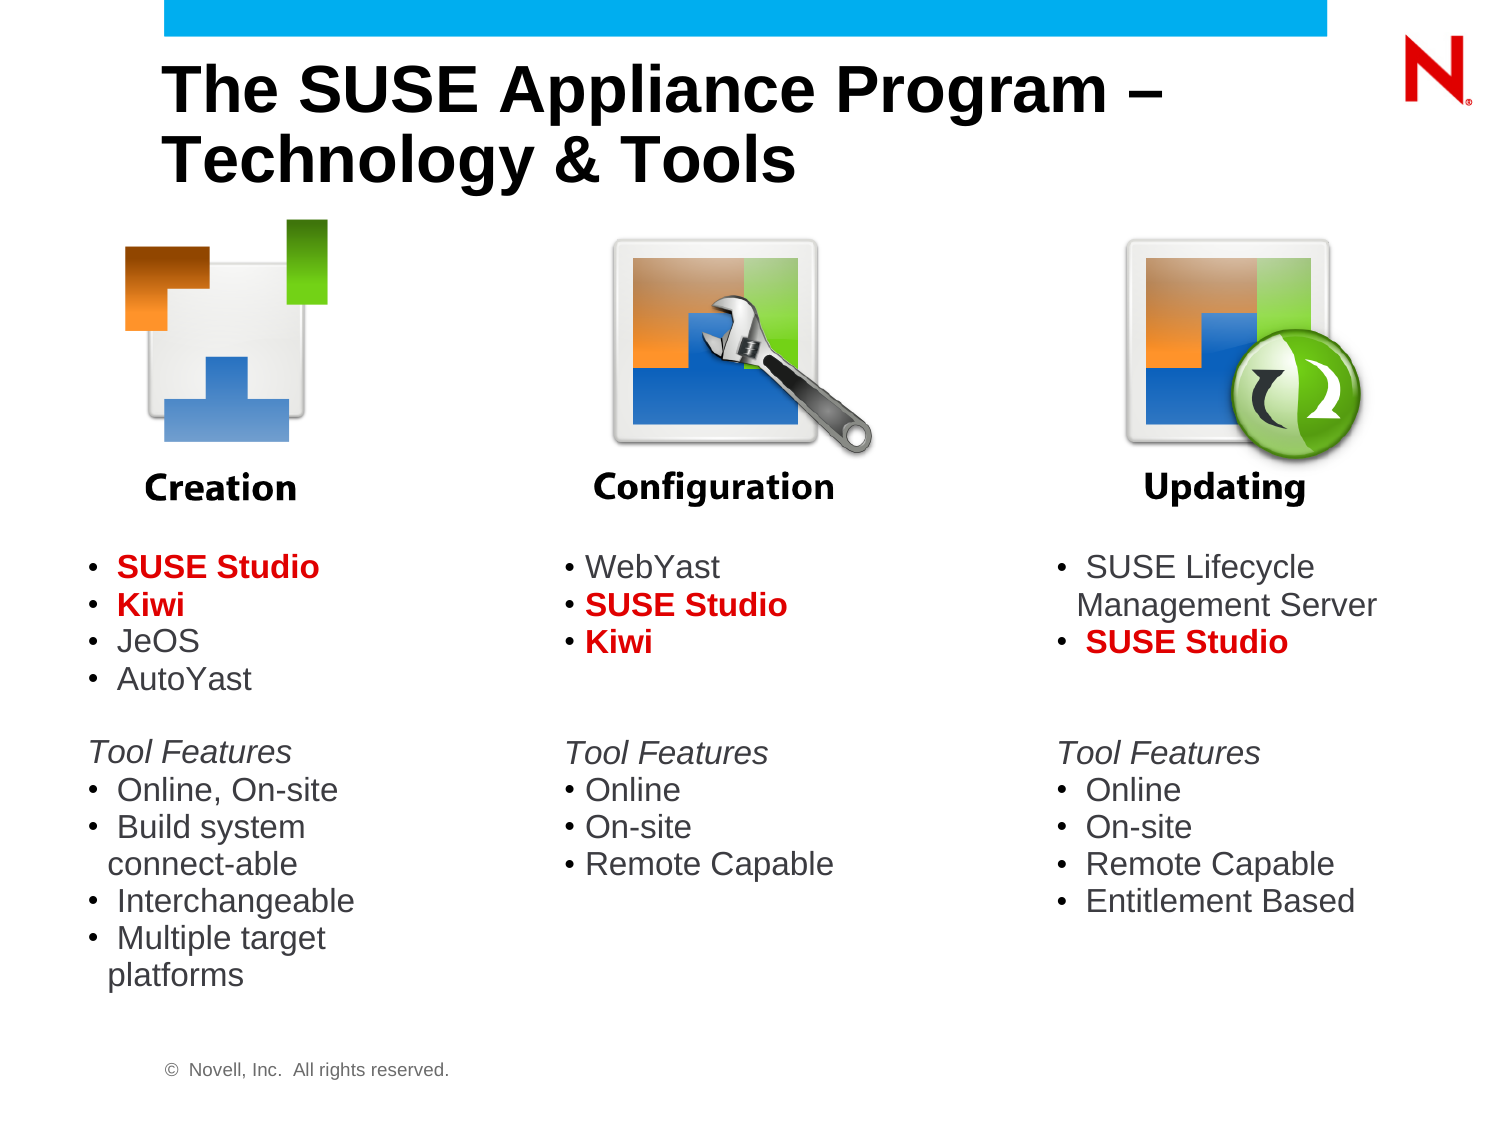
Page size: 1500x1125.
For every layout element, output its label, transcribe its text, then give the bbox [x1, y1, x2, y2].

text_box The SUSE Appliance Program – Technology & Tools [161, 41, 1383, 205]
picture [1121, 235, 1375, 507]
picture [594, 235, 877, 507]
text_box WebYast SUSE Studio Kiwi Tool Features Online On-site Remote Capable [564, 546, 907, 964]
picture [125, 219, 328, 501]
text_box SUSE Lifecycle Management Server SUSE Studio Tool Features Online On-site Remote Capable Entitlement Based [1054, 546, 1397, 964]
picture [1403, 32, 1473, 107]
text_box SUSE Studio Kiwi JeOS AutoYast Tool Features Online, On-site Build system connect-able Interchangeable Multiple target platforms [85, 546, 428, 1038]
